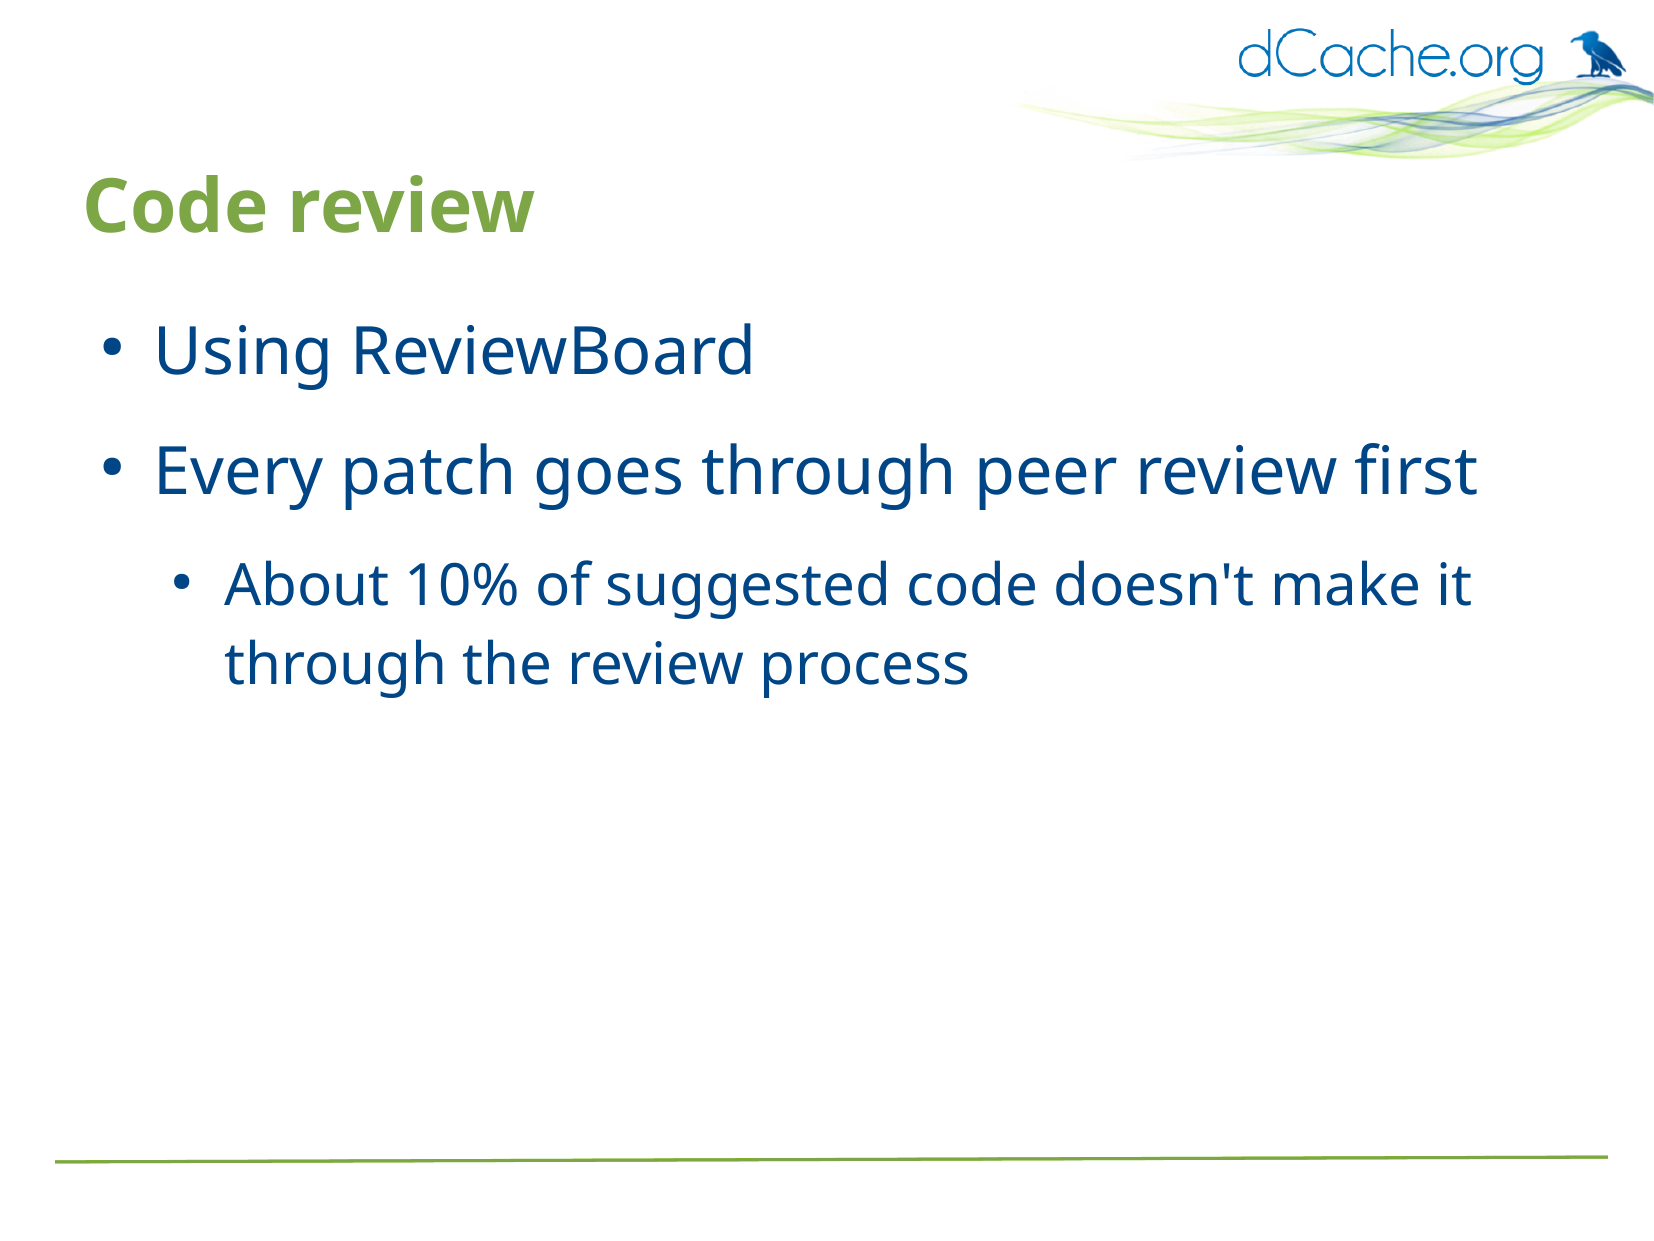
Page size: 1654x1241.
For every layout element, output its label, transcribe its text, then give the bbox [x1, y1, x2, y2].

picture [956, 16, 1654, 169]
title Code review [82, 156, 1605, 251]
list Using ReviewBoard Every patch goes through peer review first About 10% of suggested code doesn't make it through the review process [82, 302, 1571, 1023]
